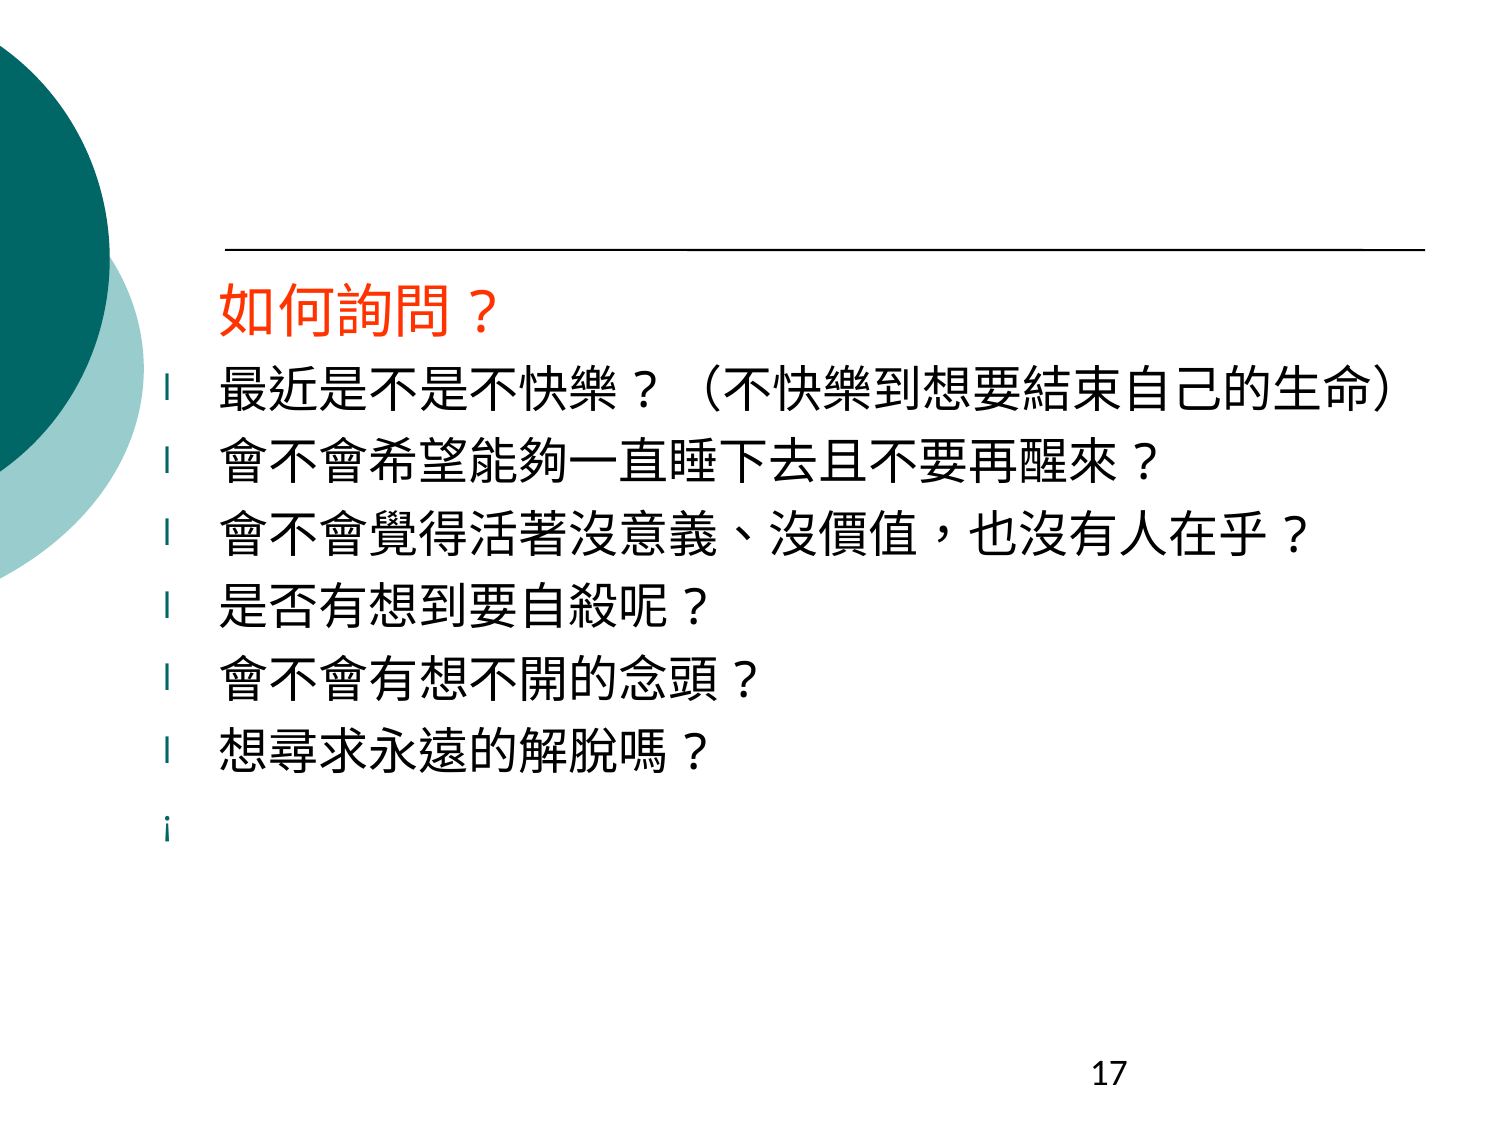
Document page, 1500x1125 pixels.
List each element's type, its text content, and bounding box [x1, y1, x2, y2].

list 如何詢問? 最近是不是不快樂?（不快樂到想要結束自己的生命） 會不會希望能夠一直睡下去且不要再醒來? 會不會覺得活著沒意義、沒價值，也沒有人在乎? 是否有想到要自殺呢? 會不會有想不開的念頭? 想尋求永遠的解脫嗎? [147, 267, 1459, 1010]
text_box 17 [1074, 1025, 1426, 1101]
